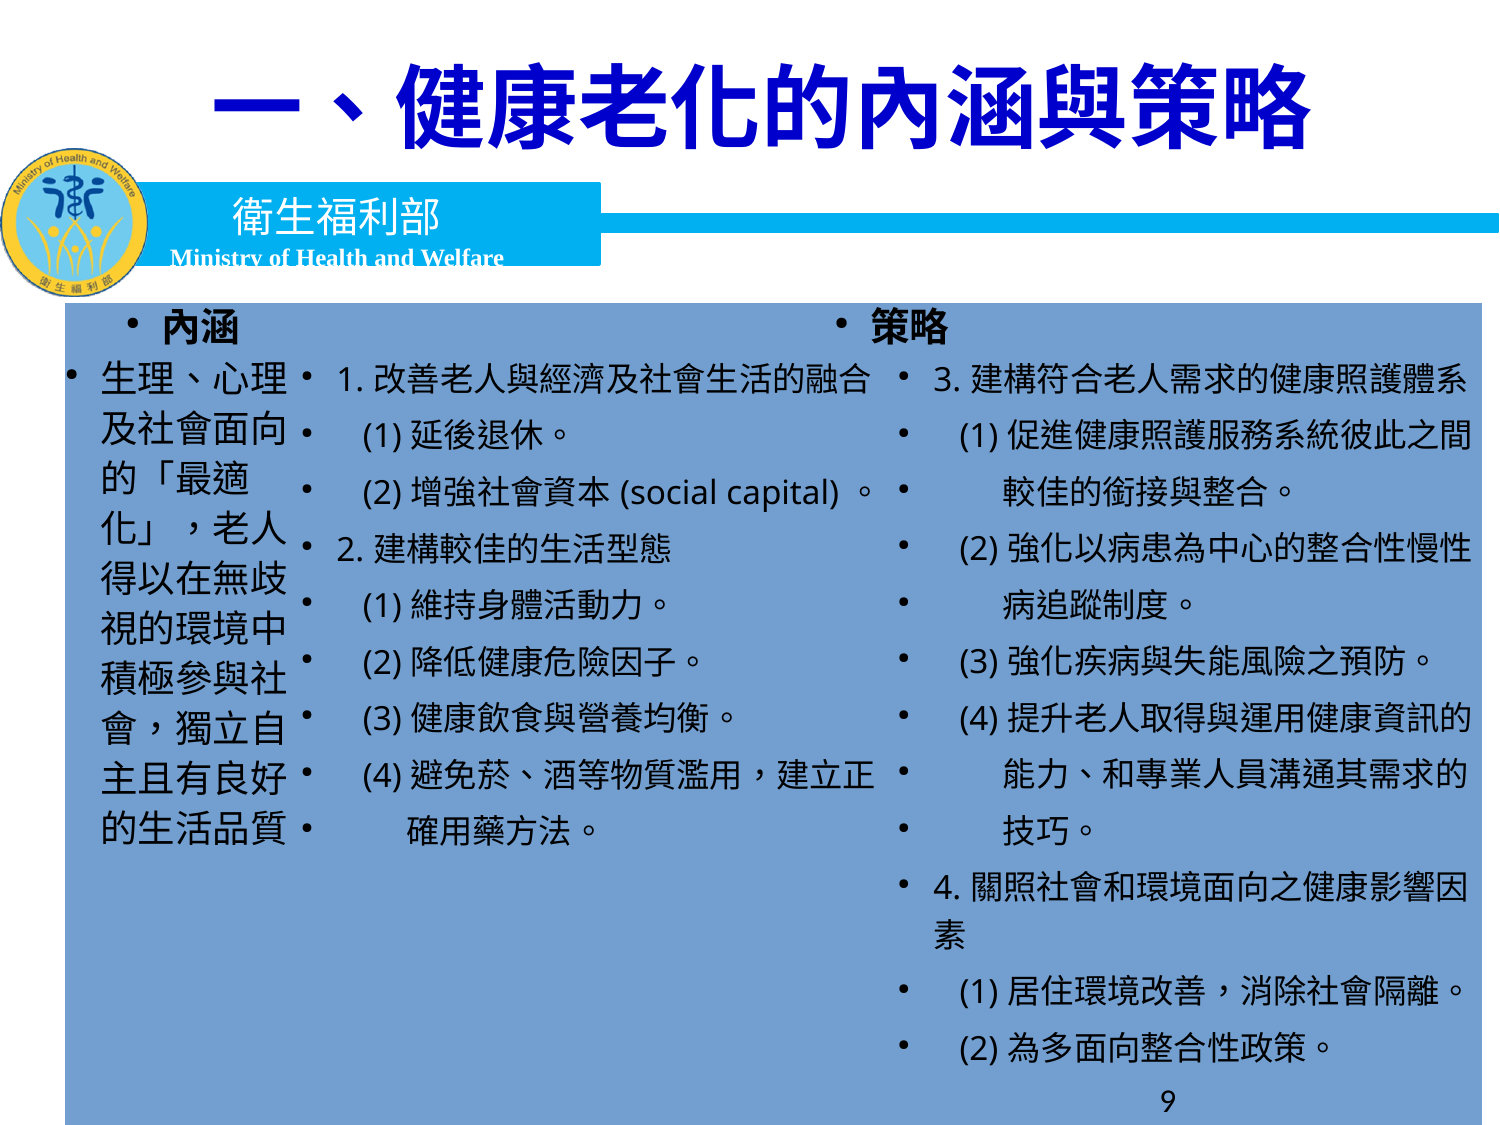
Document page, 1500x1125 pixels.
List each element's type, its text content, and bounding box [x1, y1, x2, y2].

text_box 9 [1144, 1069, 1495, 1125]
table_cell 生理、心理及社會面向的「最適化」，老人得以在無歧視的環境中積極參與社會，獨立自主且有良好的生活品質 [65, 353, 301, 1125]
text_box 一、健康老化的內涵與策略 [147, 42, 1377, 147]
table_header 內涵 [65, 303, 301, 353]
table_cell 3.建構符合老人需求的健康照護體系 (1)促進健康照護服務系統彼此之間 較佳的銜接與整合。 (2)強化以病患為中心的整合性慢性 病追蹤制度。 (3)強化疾病與失能風險之預防。 (4)提升老人取得與運用健康資訊的 能力、和專業人員溝通其需求的 技巧。 4.關照社會和環境面向之健康影響因素 (1)居住環境改善，消除社會隔離。 (2)為多面向整合性政策。 [898, 353, 1482, 1125]
table_header 策略 [301, 303, 1482, 353]
table_cell 1.改善老人與經濟及社會生活的融合 (1)延後退休。 (2)增強社會資本(social capital)。 2.建構較佳的生活型態 (1)維持身體活動力。 (2)降低健康危險因子。 (3)健康飲食與營養均衡。 (4)避免菸、酒等物質濫用，建立正 確用藥方法。 [301, 353, 898, 1125]
